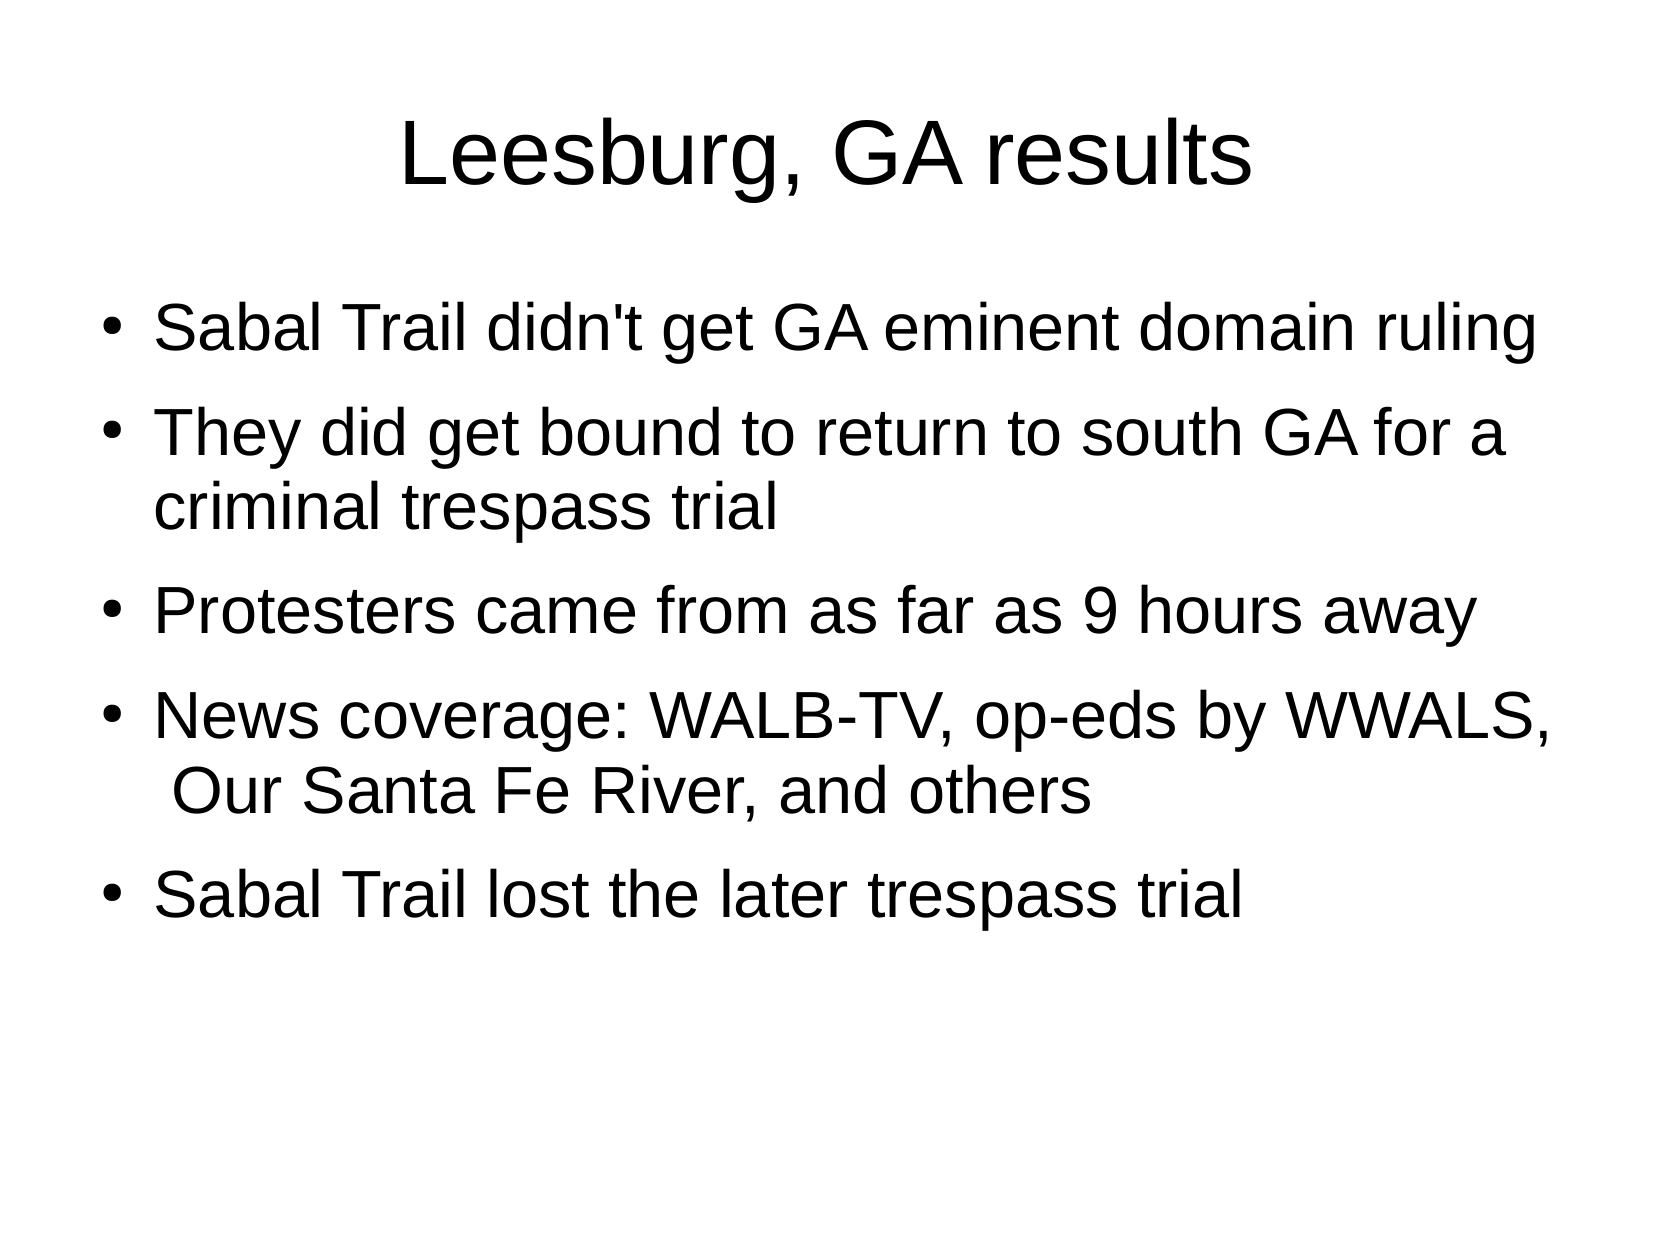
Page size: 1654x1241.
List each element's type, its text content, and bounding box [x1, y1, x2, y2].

list Sabal Trail didn't get GA eminent domain ruling They did get bound to return to south GA for a criminal trespass trial Protesters came from as far as 9 hours away News coverage: WALB-TV, op-eds by WWALS, Our Santa Fe River, and others Sabal Trail lost the later trespass trial [82, 290, 1571, 1126]
title Leesburg, GA results [82, 49, 1571, 257]
